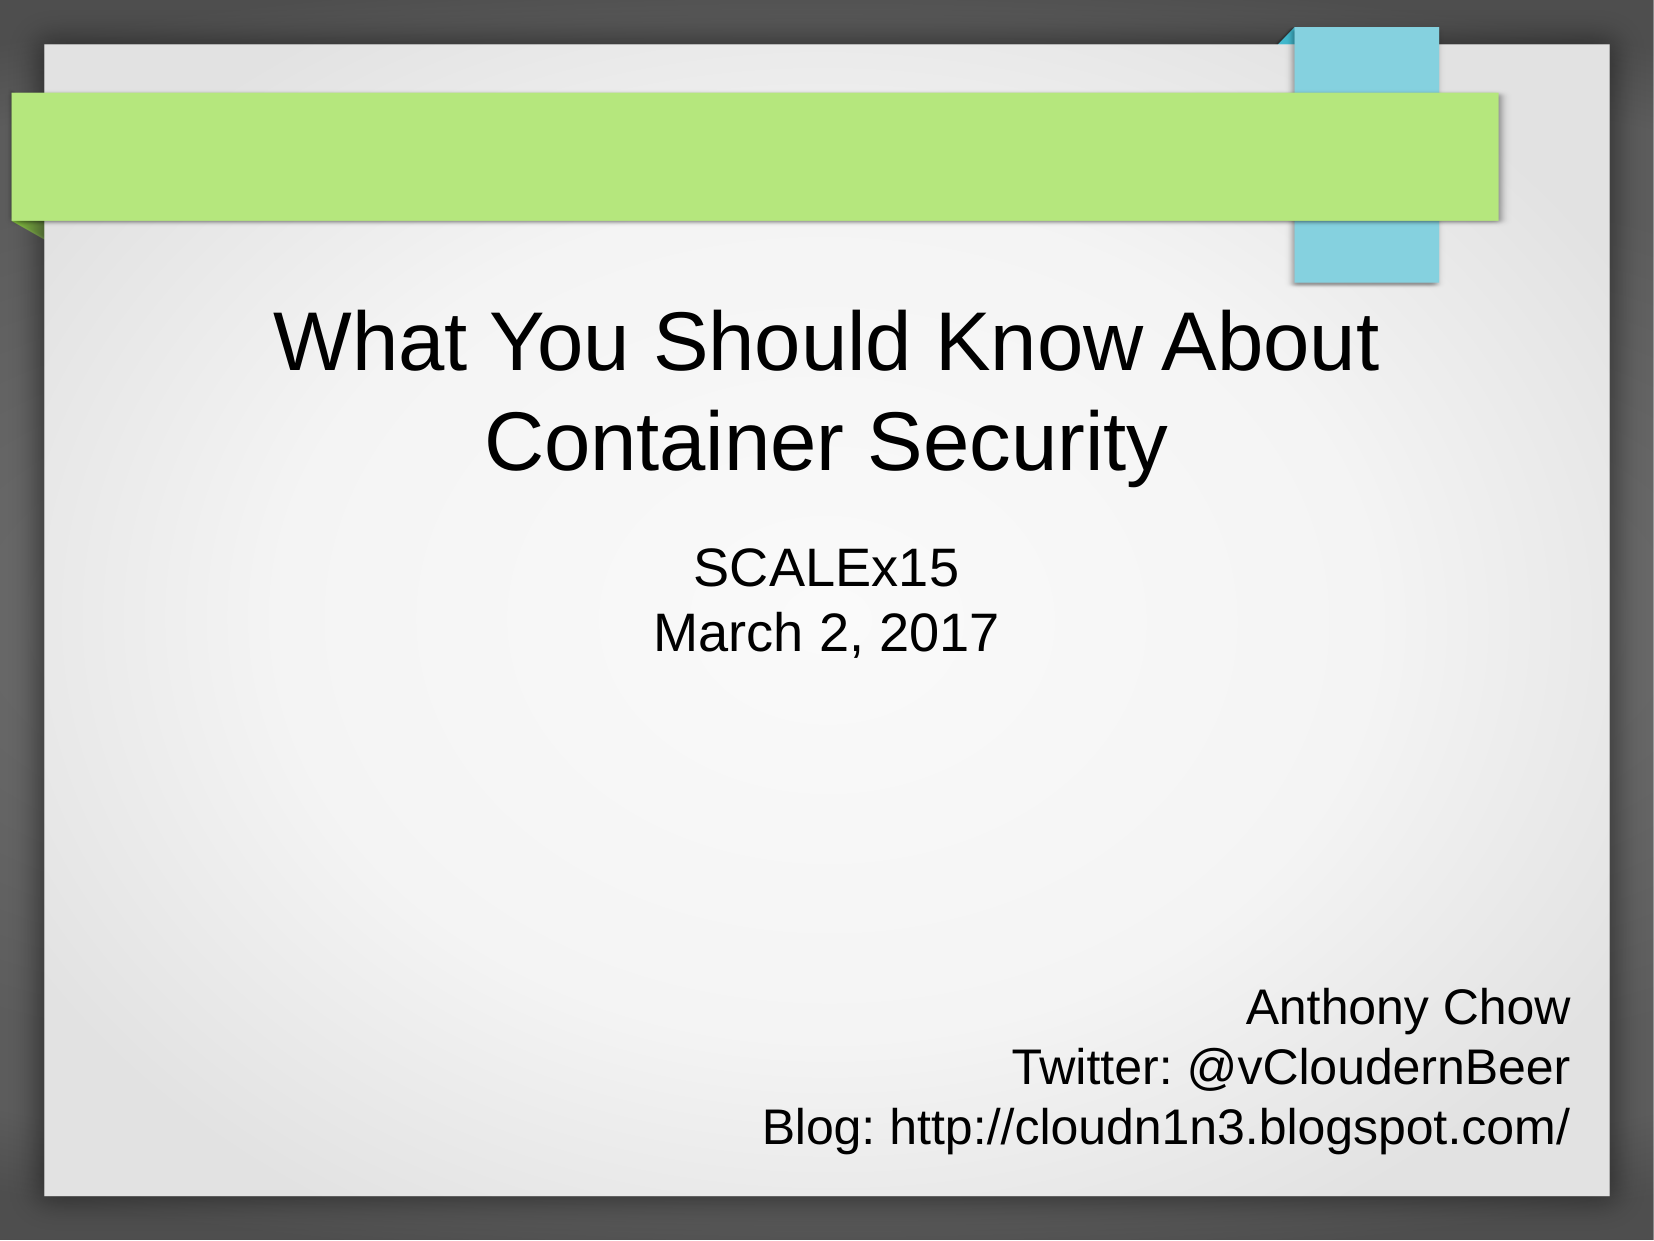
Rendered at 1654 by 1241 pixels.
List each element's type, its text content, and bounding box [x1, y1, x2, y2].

picture [0, 0, 1654, 1240]
text_box What You Should Know About Container Security SCALEx15 March 2, 2017 [82, 49, 1571, 900]
text_box Anthony Chow Twitter: @vCloudernBeer Blog: http://cloudn1n3.blogspot.com/ [82, 929, 1571, 1200]
